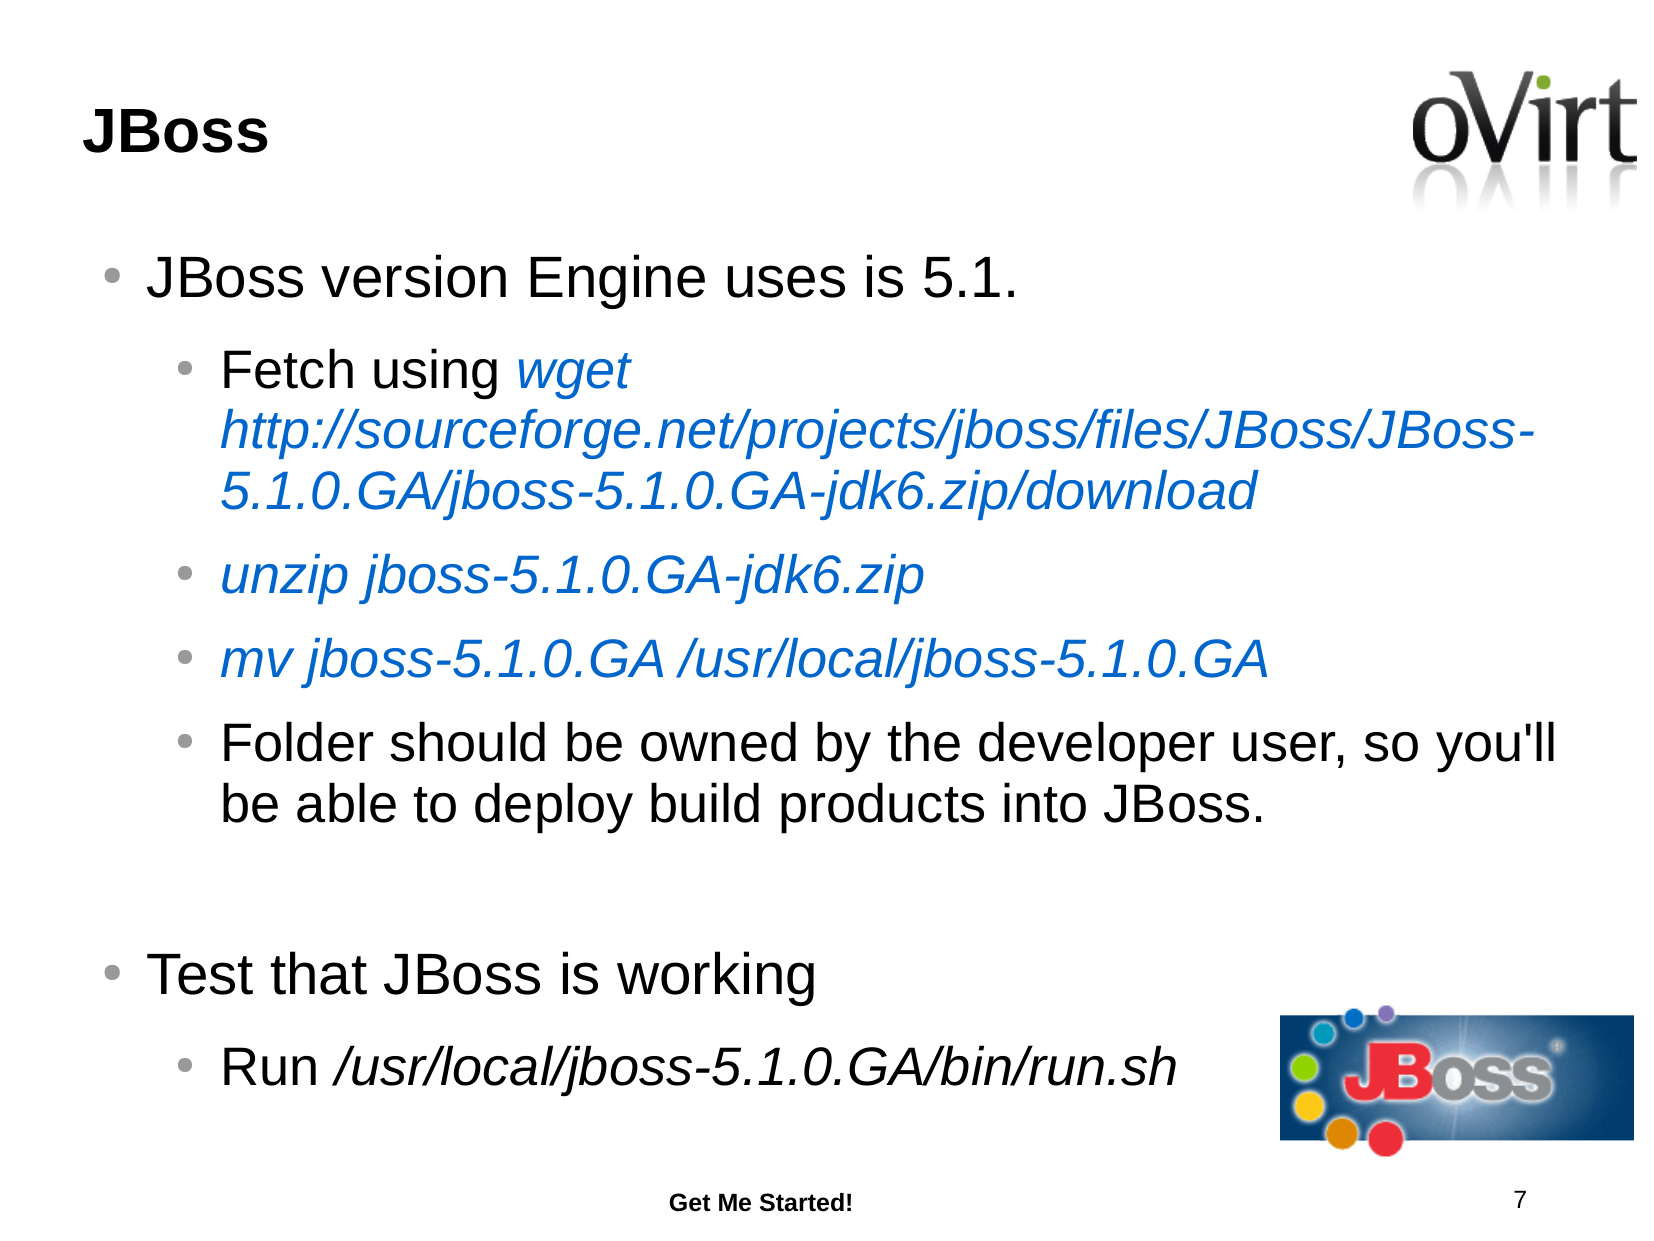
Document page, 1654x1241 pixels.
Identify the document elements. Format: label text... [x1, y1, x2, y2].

picture [1280, 998, 1634, 1163]
picture [1413, 63, 1637, 212]
title JBoss [82, 37, 1303, 226]
list JBoss version Engine uses is 5.1. Fetch using wget http://sourceforge.net/projects/jboss/files/JBoss/JBoss-5.1.0.GA/jboss-5.1.0.GA-jdk6.zip/download unzip jboss-5.1.0.GA-jdk6.zip mv jboss-5.1.0.GA /usr/local/jboss-5.1.0.GA Folder should be owned by the developer user, so you'll be able to deploy build products into JBoss. Test that JBoss is working Run /usr/local/jboss-5.1.0.GA/bin/run.sh [86, 244, 1576, 1097]
